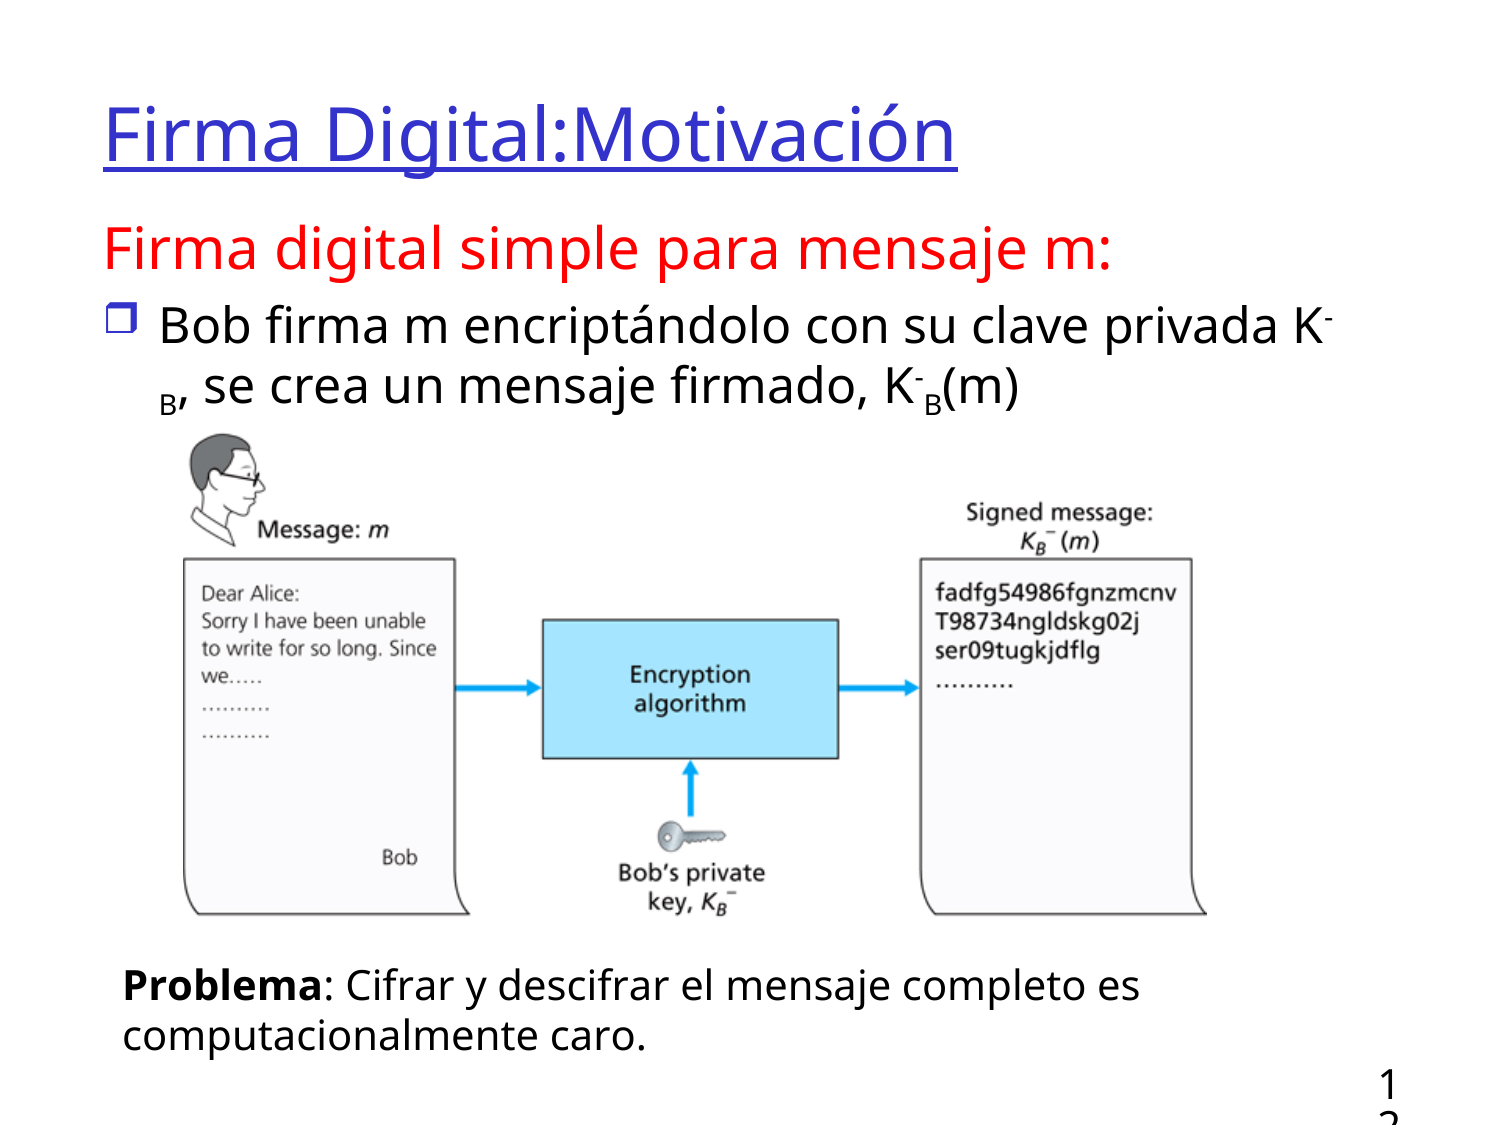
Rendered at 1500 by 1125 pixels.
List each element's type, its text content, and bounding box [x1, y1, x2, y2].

title Firma Digital:Motivación [87, 23, 1363, 203]
list Firma digital simple para mensaje m: Bob firma m encriptándolo con su clave privada K-B, se crea un mensaje firmado, K-B(m) [87, 203, 1363, 946]
picture [183, 431, 1207, 951]
text_box Problema: Cifrar y descifrar el mensaje completo es computacionalmente caro. [107, 951, 1290, 1102]
